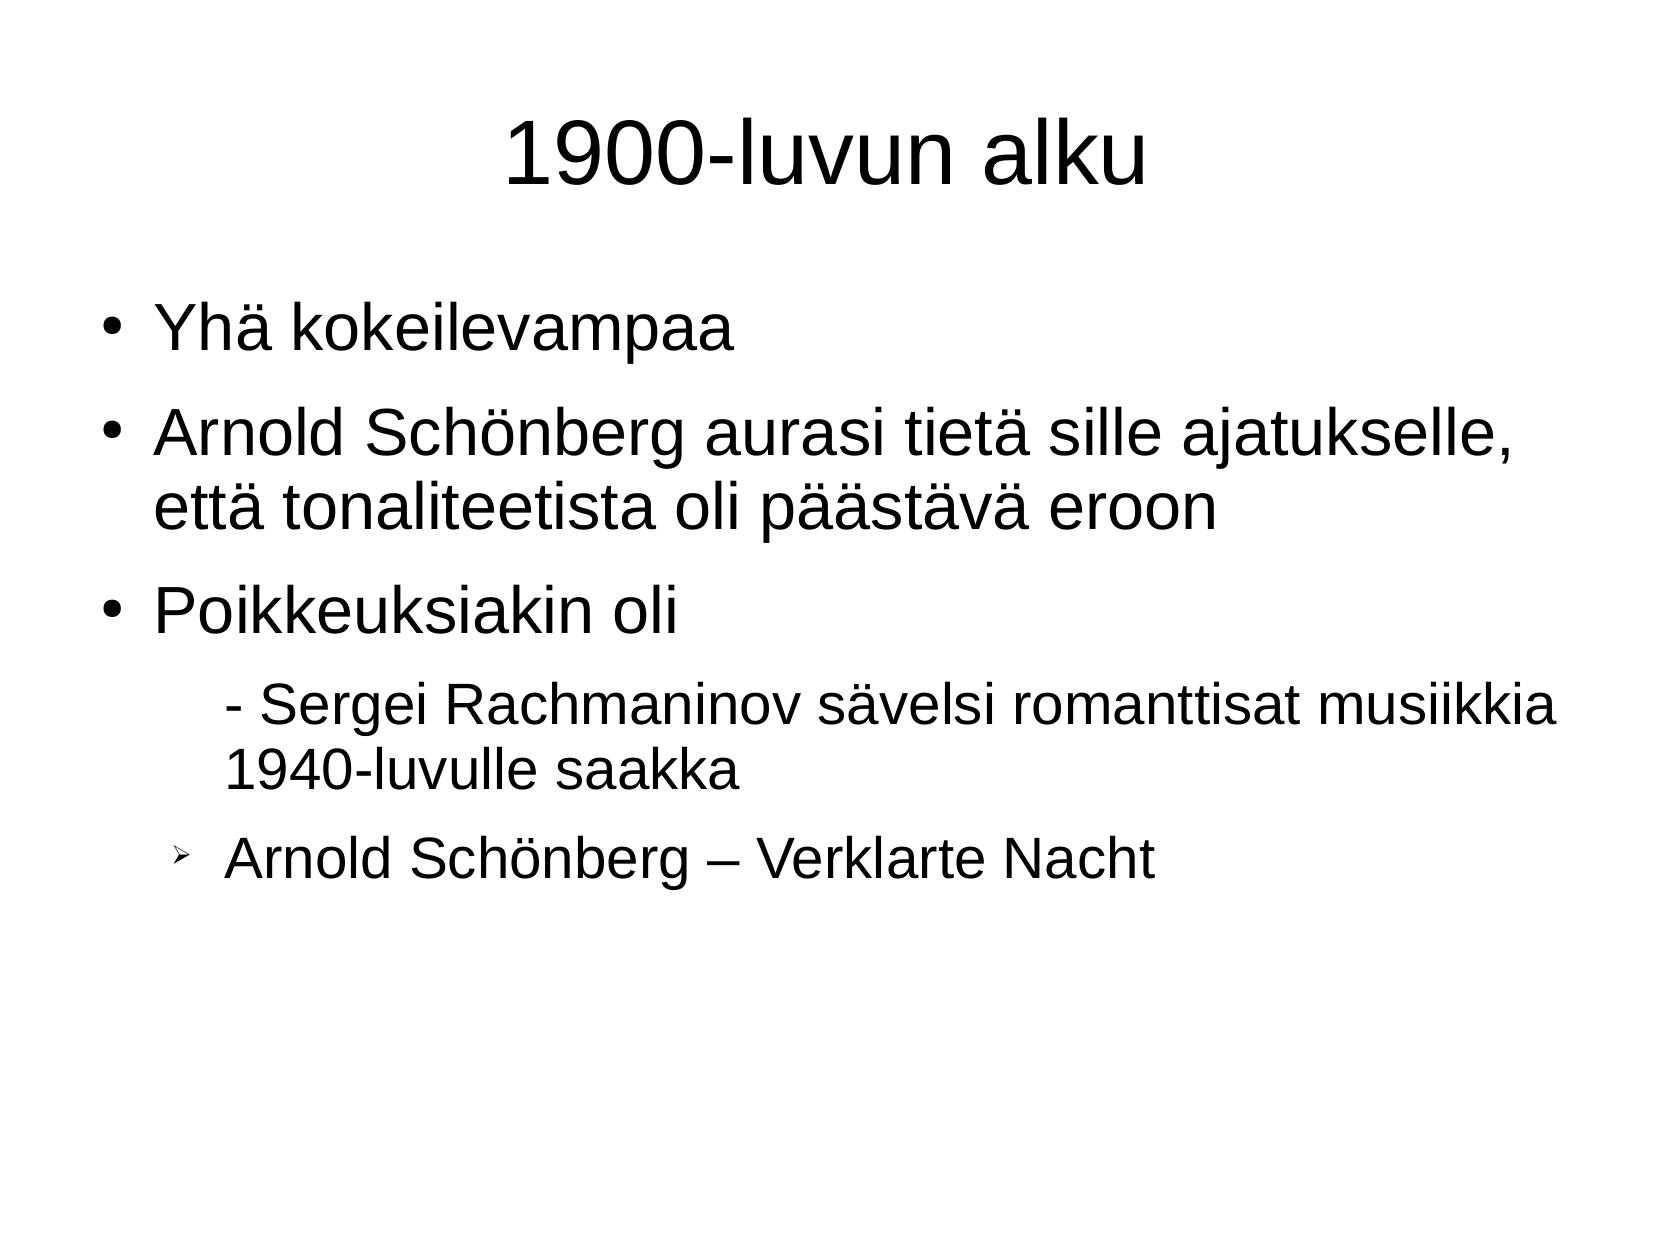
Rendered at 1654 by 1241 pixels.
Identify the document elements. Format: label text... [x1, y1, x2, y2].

list Yhä kokeilevampaa Arnold Schönberg aurasi tietä sille ajatukselle, että tonaliteetista oli päästävä eroon Poikkeuksiakin oli - Sergei Rachmaninov sävelsi romanttisat musiikkia 1940-luvulle saakka Arnold Schönberg – Verklarte Nacht [82, 290, 1571, 1010]
title 1900-luvun alku [82, 49, 1571, 257]
